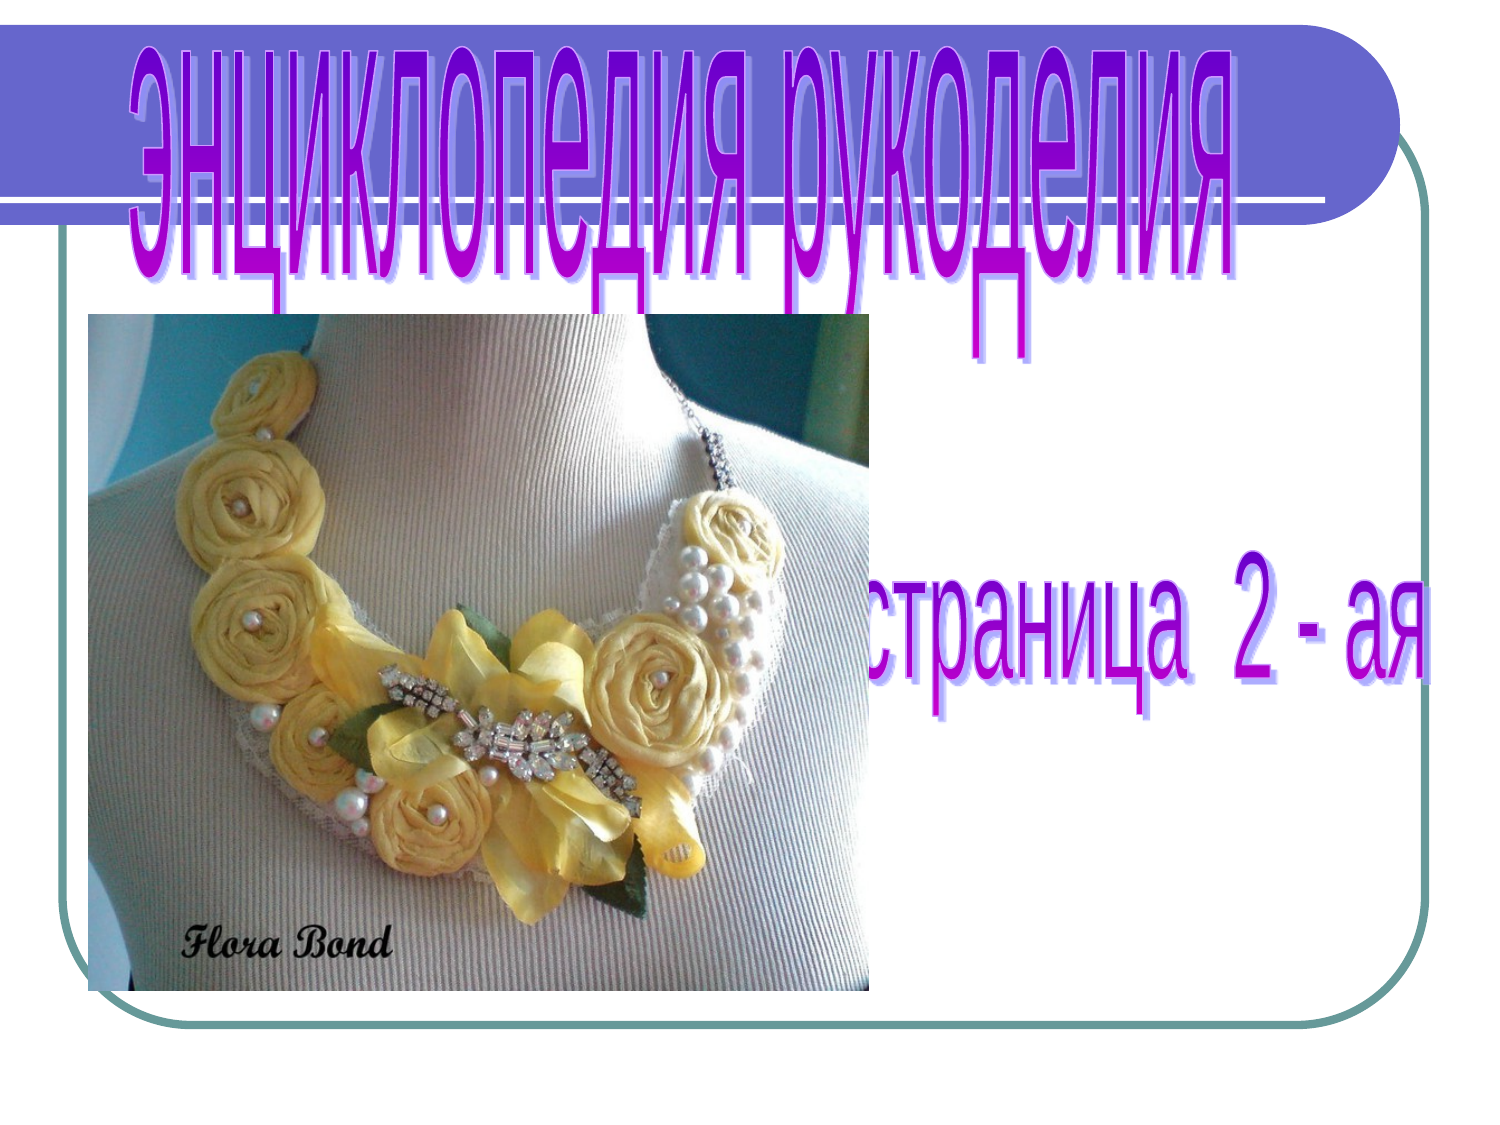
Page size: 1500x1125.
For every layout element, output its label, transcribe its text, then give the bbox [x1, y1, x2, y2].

text_box страница 2 - ая [869, 580, 890, 611]
text_box энциклопедия рукоделия [1186, 50, 1231, 275]
text_box энциклопедия рукоделия [289, 50, 330, 275]
text_box страница 2 - ая [893, 581, 926, 679]
text_box страница 2 - ая [1105, 581, 1143, 715]
text_box энциклопедия рукоделия [342, 50, 428, 279]
text_box энциклопедия рукоделия [784, 46, 828, 314]
text_box страница 2 - ая [1234, 550, 1271, 679]
text_box энциклопедия рукоделия [700, 50, 745, 275]
text_box энциклопедия рукоделия [182, 50, 222, 275]
text_box страница 2 - ая [973, 580, 1014, 681]
text_box энциклопедия рукоделия [129, 46, 172, 279]
text_box энциклопедия рукоделия [884, 50, 920, 275]
picture [88, 314, 869, 991]
text_box страница 2 - ая [1147, 580, 1188, 681]
text_box энциклопедия рукоделия [653, 50, 694, 275]
text_box энциклопедия рукоделия [1030, 46, 1076, 279]
text_box энциклопедия рукоделия [591, 50, 646, 314]
text_box страница 2 - ая [1299, 622, 1319, 637]
text_box энциклопедия рукоделия [1139, 50, 1180, 275]
text_box энциклопедия рукоделия [972, 50, 1026, 359]
text_box страница 2 - ая [932, 580, 968, 717]
text_box энциклопедия рукоделия [544, 46, 589, 279]
text_box энциклопедия рукоделия [1077, 50, 1126, 279]
text_box энциклопедия рукоделия [495, 50, 534, 275]
text_box энциклопедия рукоделия [924, 46, 970, 279]
text_box страница 2 - ая [1019, 581, 1052, 679]
text_box страница 2 - ая [1062, 581, 1095, 679]
text_box энциклопедия рукоделия [234, 50, 281, 314]
text_box энциклопедия рукоделия [830, 50, 878, 314]
text_box страница 2 - ая [1346, 580, 1424, 681]
text_box энциклопедия рукоделия [439, 46, 485, 279]
text_box страница 2 - ая [869, 648, 890, 681]
